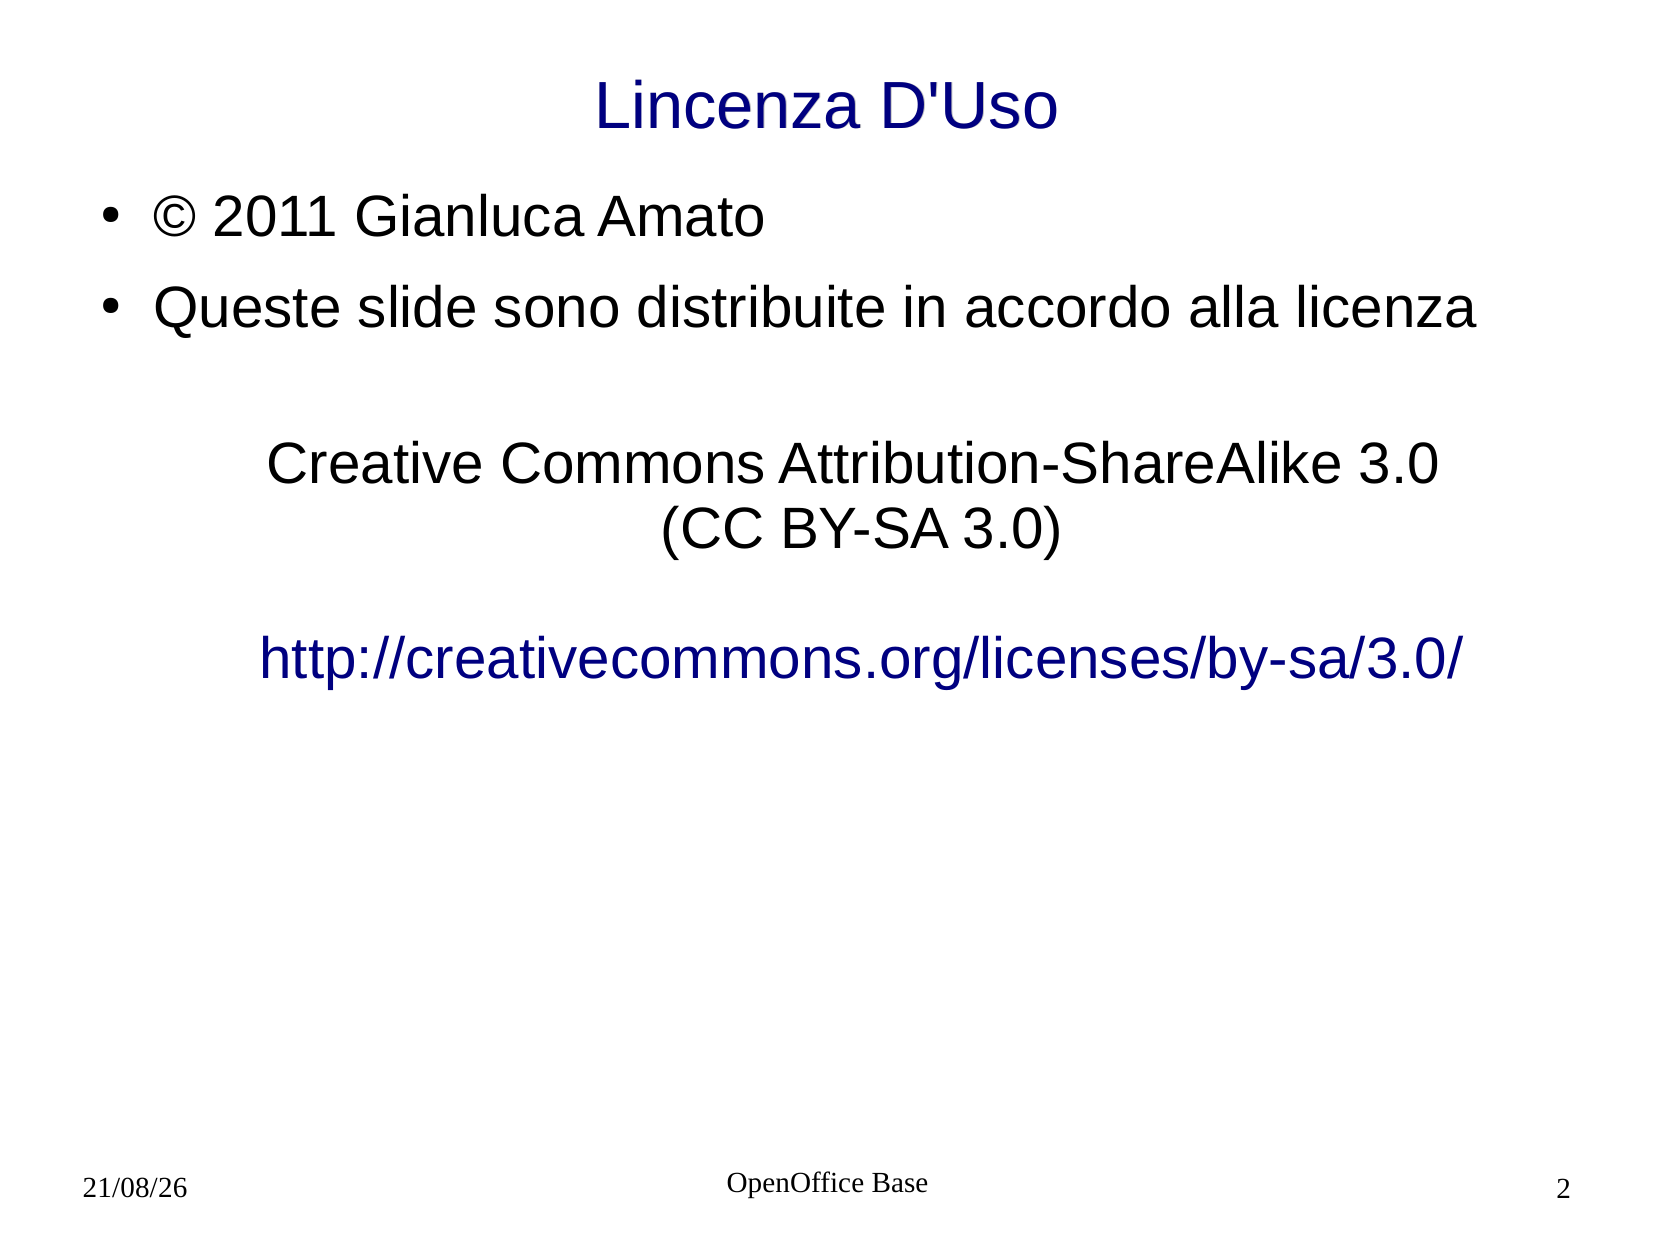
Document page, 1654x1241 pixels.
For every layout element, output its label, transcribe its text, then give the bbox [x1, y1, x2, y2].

title Lincenza D'Uso [82, 49, 1571, 161]
list © 2011 Gianluca Amato Queste slide sono distribuite in accordo alla licenza Creative Commons Attribution-ShareAlike 3.0 (CC BY-SA 3.0) http://creativecommons.org/licenses/by-sa/3.0/ [82, 183, 1571, 1153]
